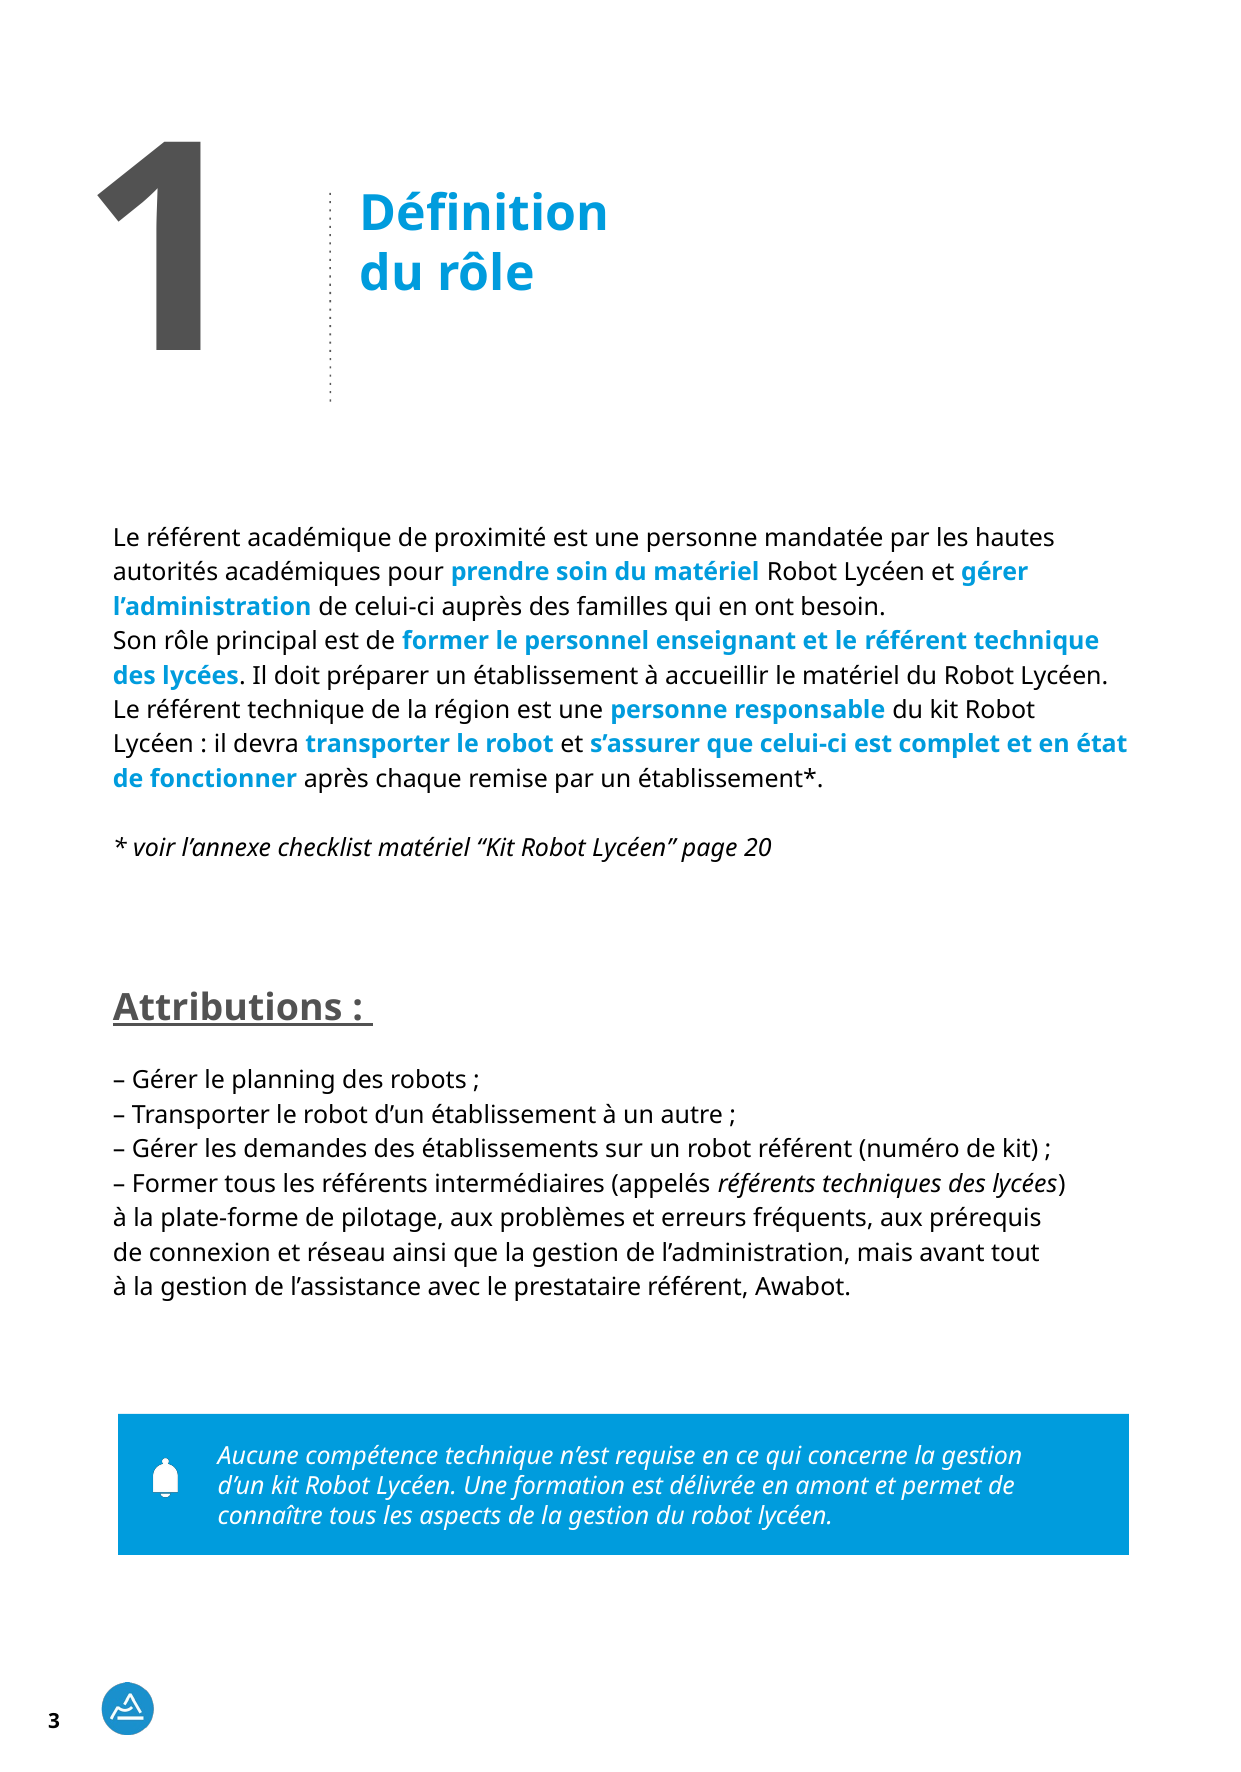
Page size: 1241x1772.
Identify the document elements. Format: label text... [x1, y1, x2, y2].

text_box 1 [65, 43, 372, 373]
text_box [118, 1413, 1129, 1555]
text_box 3 [8, 1670, 75, 1748]
picture [154, 1459, 177, 1497]
picture [101, 1682, 161, 1735]
text_box Le référent académique de proximité est une personne mandatée par les hautes autorités académiques pour prendre soin du matériel Robot Lycéen et gérer l’administration de celui-ci auprès des familles qui en ont besoin. Son rôle principal est de former le personnel enseignant et le référent technique des lycées. Il doit préparer un établissement à accueillir le matériel du Robot Lycéen. Le référent technique de la région est une personne responsable du kit Robot Lycéen : il devra transporter le robot et s’assurer que celui-ci est complet et en état de fonctionner après chaque remise par un établissement*. * voir l’annexe checklist matériel “Kit Robot Lycéen” page 20 Attributions : – Gérer le planning des robots ; – Transporter le robot d’un établissement à un autre ; – Gérer les demandes des établissements sur un robot référent (numéro de kit) ; – Former tous les référents intermédiaires (appelés référents techniques des lycées) à la plate-forme de pilotage, aux problèmes et erreurs fréquents, aux prérequis de connexion et réseau ainsi que la gestion de l’administration, mais avant tout à la gestion de l’assistance avec le prestataire référent, Awabot. [97, 501, 1149, 1323]
text_box Définition du rôle [344, 165, 1149, 472]
text_box Aucune compétence technique n’est requise en ce qui concerne la gestion d’un kit Robot Lycéen. Une formation est délivrée en amont et permet de connaître tous les aspects de la gestion du robot lycéen. [202, 1425, 1088, 1539]
